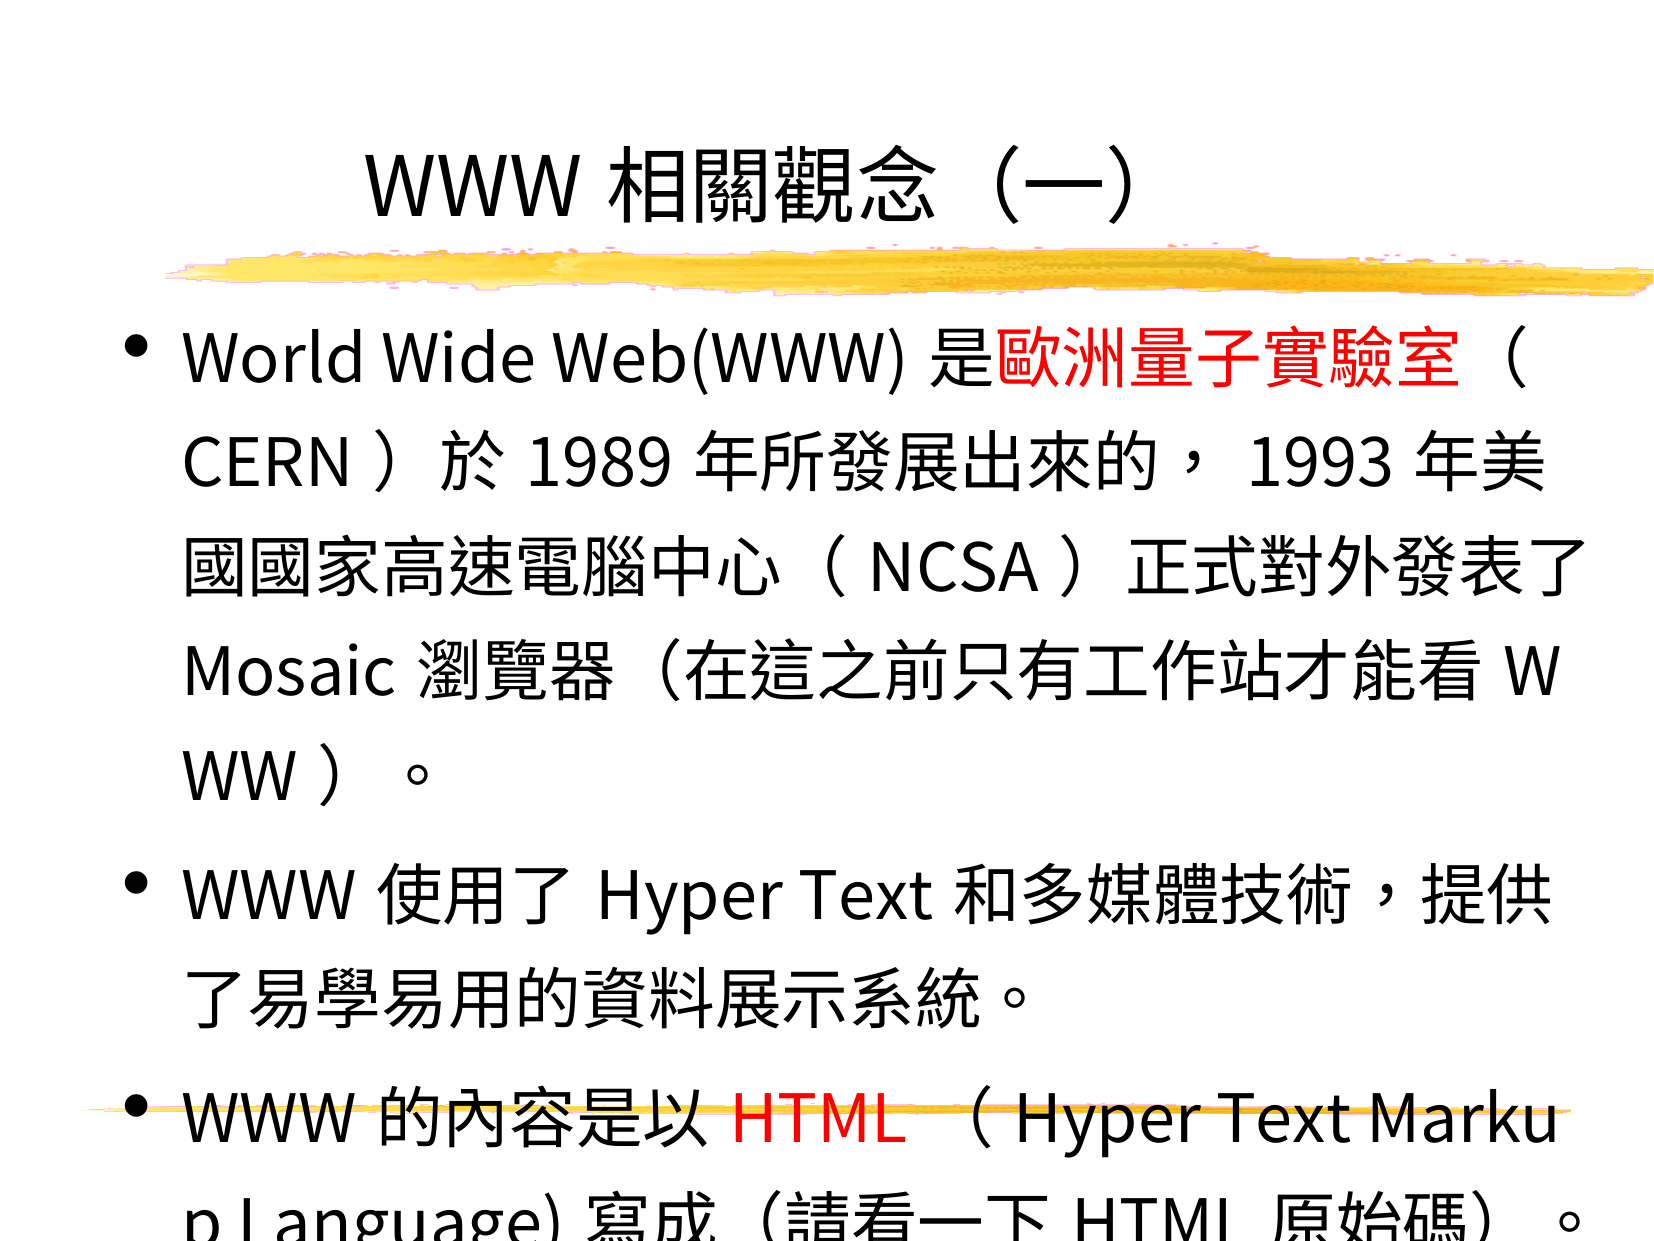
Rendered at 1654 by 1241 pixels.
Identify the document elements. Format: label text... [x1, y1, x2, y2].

title WWW相關觀念（一） [73, 41, 1479, 249]
picture [82, 1102, 110, 1117]
list World Wide Web(WWW)是歐洲量子實驗室（ CERN）於1989年所發展出來的，1993年美國國家高速電腦中心（NCSA）正式對外發表了Mosaic瀏覽器（在這之前只有工作站才能看WWW）。 WWW使用了Hyper Text和多媒體技術，提供了易學易用的資料展示系統。 WWW的內容是以HTML（Hyper Text Markup Language)寫成（請看一下HTML原始碼）。 [110, 289, 1613, 1132]
picture [165, 237, 1654, 308]
